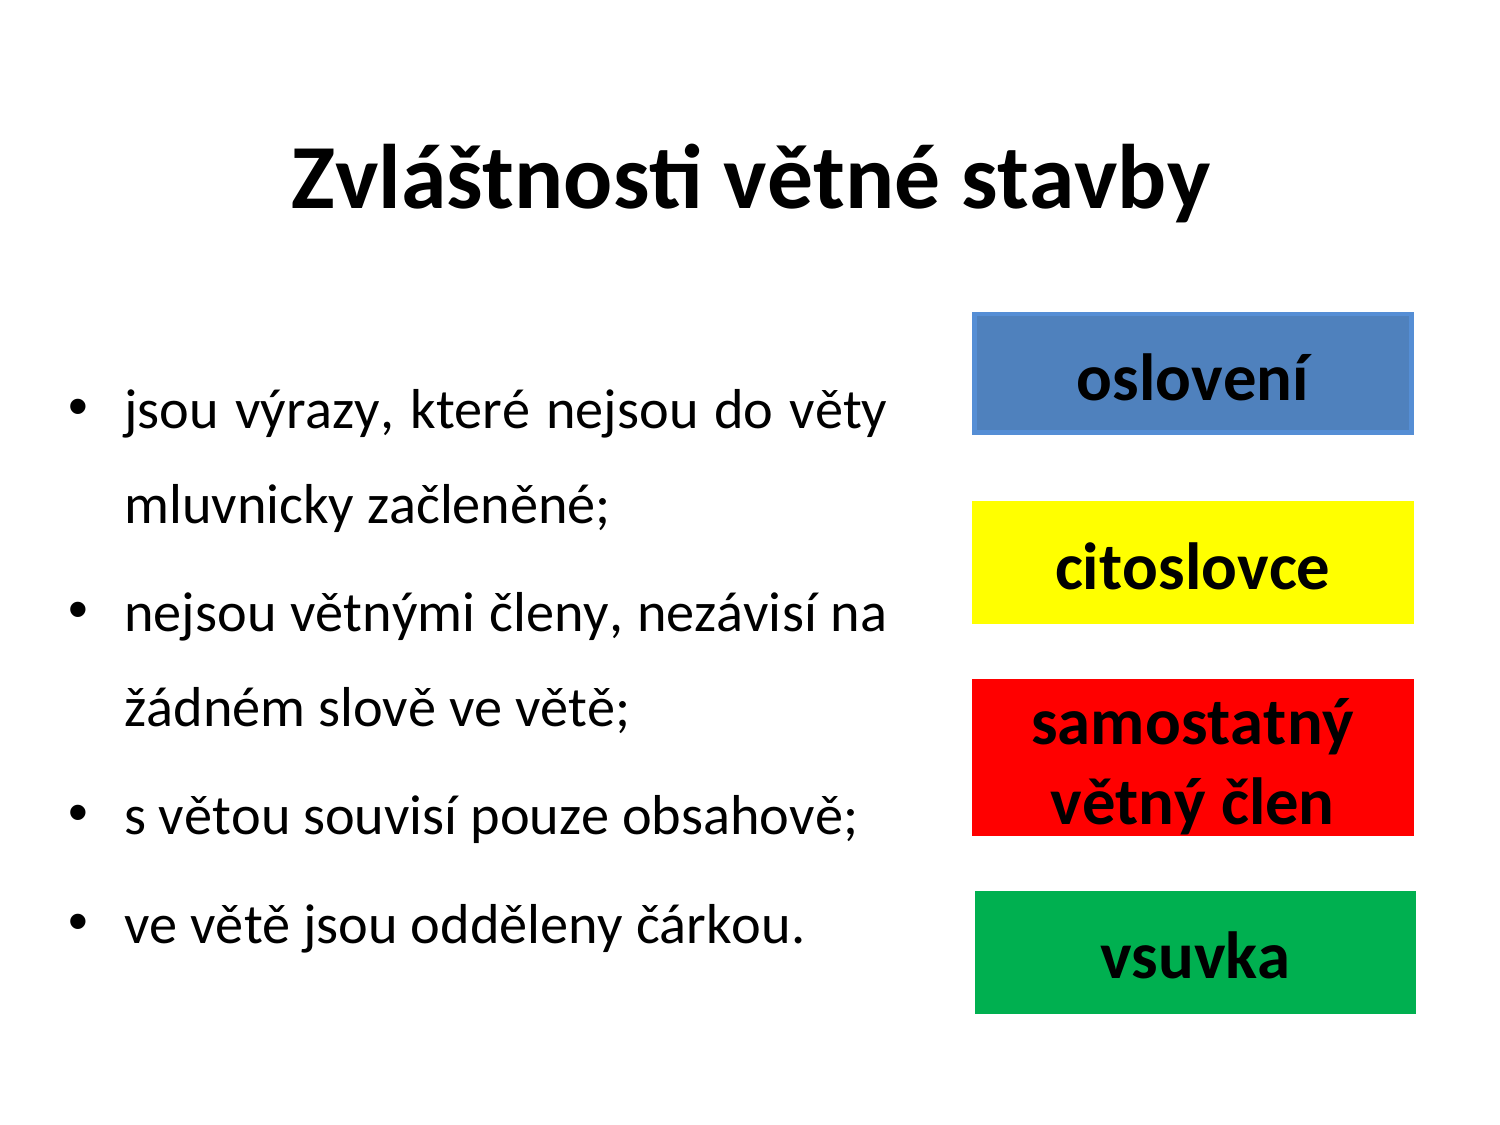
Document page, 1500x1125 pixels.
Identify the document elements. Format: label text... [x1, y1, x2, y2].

title Zvláštnosti větné stavby [76, 78, 1427, 266]
text_box citoslovce [974, 503, 1412, 622]
text_box oslovení [974, 314, 1412, 433]
text_box samostatný větný člen [974, 680, 1412, 835]
text_box vsuvka [977, 893, 1415, 1012]
list jsou výrazy, které nejsou do věty mluvnicky začleněné; nejsou větnými členy, nezávisí na žádném slově ve větě; s větou souvisí pouze obsahově; ve větě jsou odděleny čárkou. [53, 338, 904, 1071]
